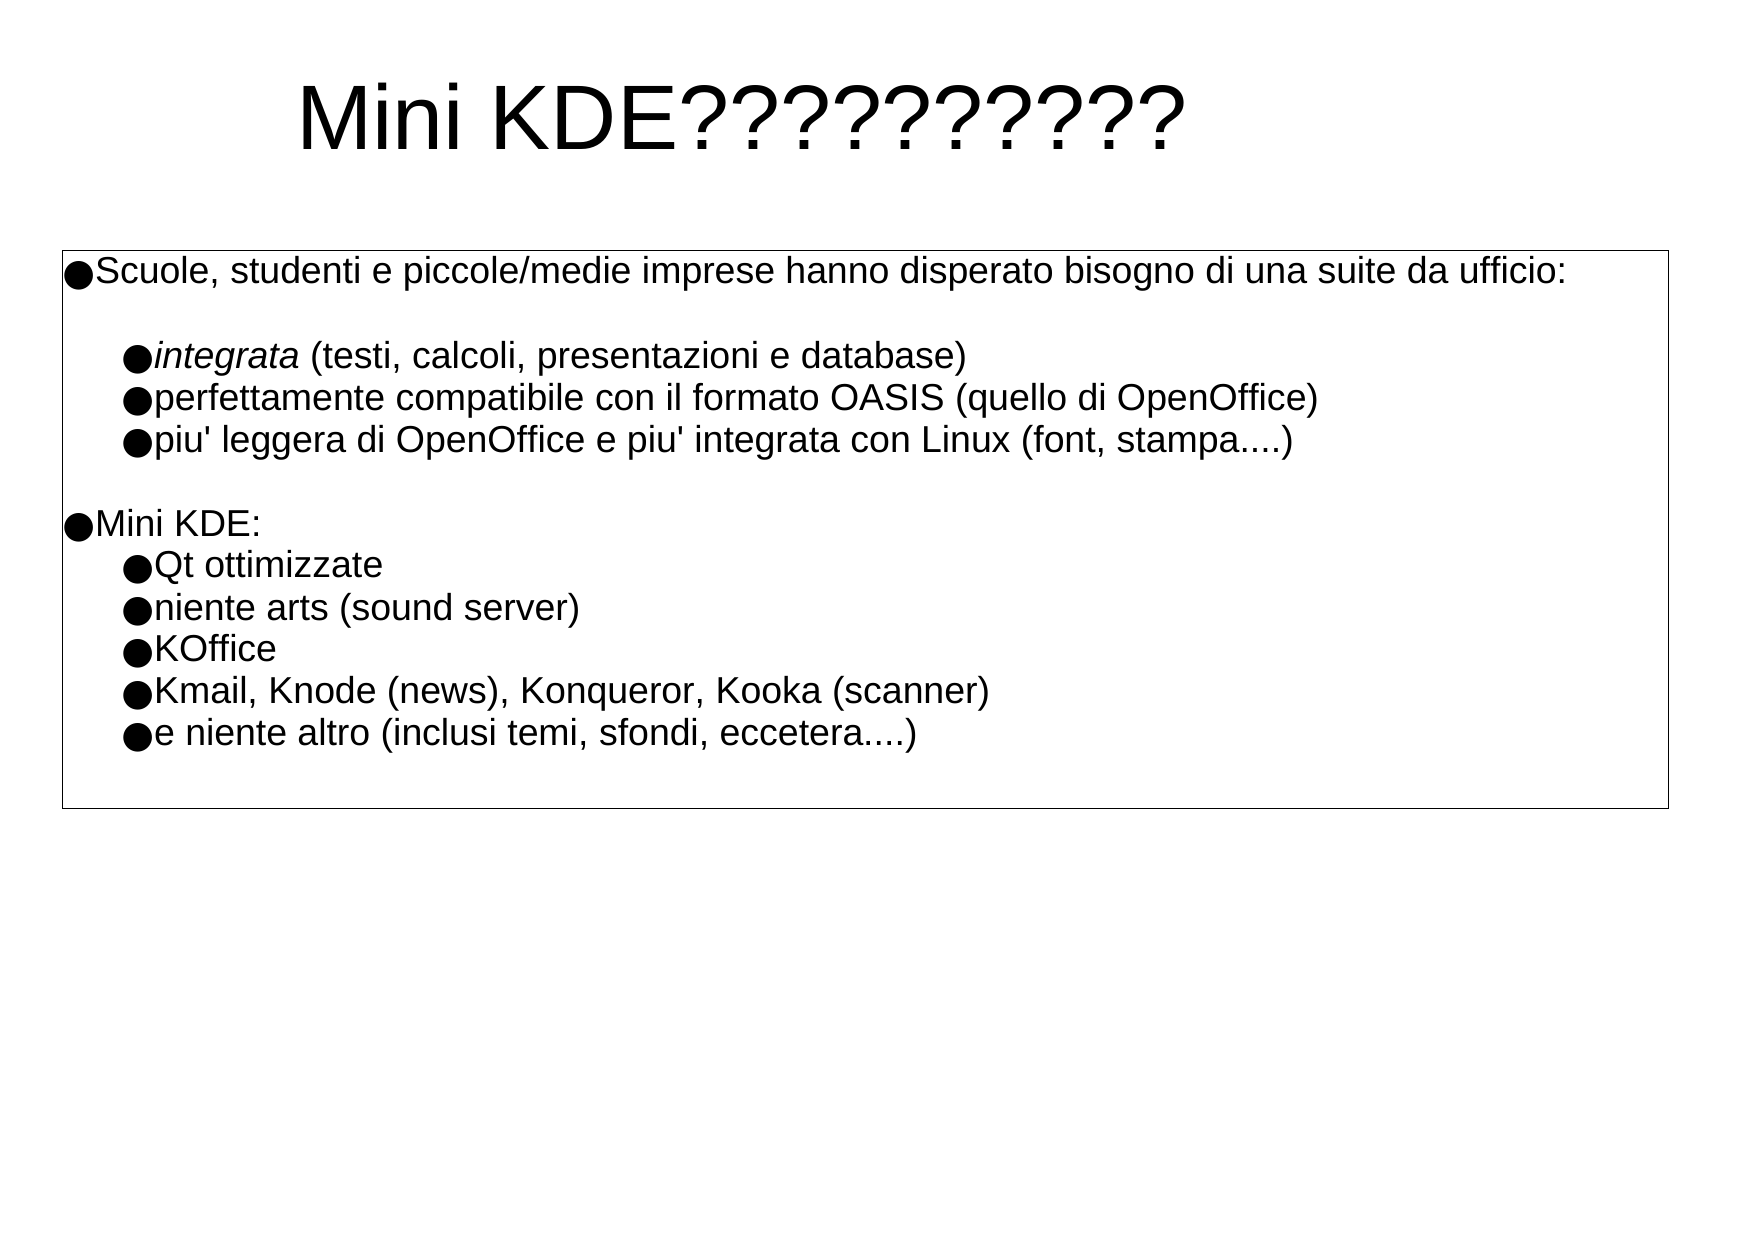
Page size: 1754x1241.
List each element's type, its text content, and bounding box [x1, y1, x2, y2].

text_box Scuole, studenti e piccole/medie imprese hanno disperato bisogno di una suite da ufficio: integrata (testi, calcoli, presentazioni e database) perfettamente compatibile con il formato OASIS (quello di OpenOffice) piu' leggera di OpenOffice e piu' integrata con Linux (font, stampa....) Mini KDE: Qt ottimizzate niente arts (sound server) KOffice Kmail, Knode (news), Konqueror, Kooka (scanner) e niente altro (inclusi temi, sfondi, eccetera....) [62, 250, 1669, 809]
text_box Mini KDE?????????? [56, 66, 1454, 181]
